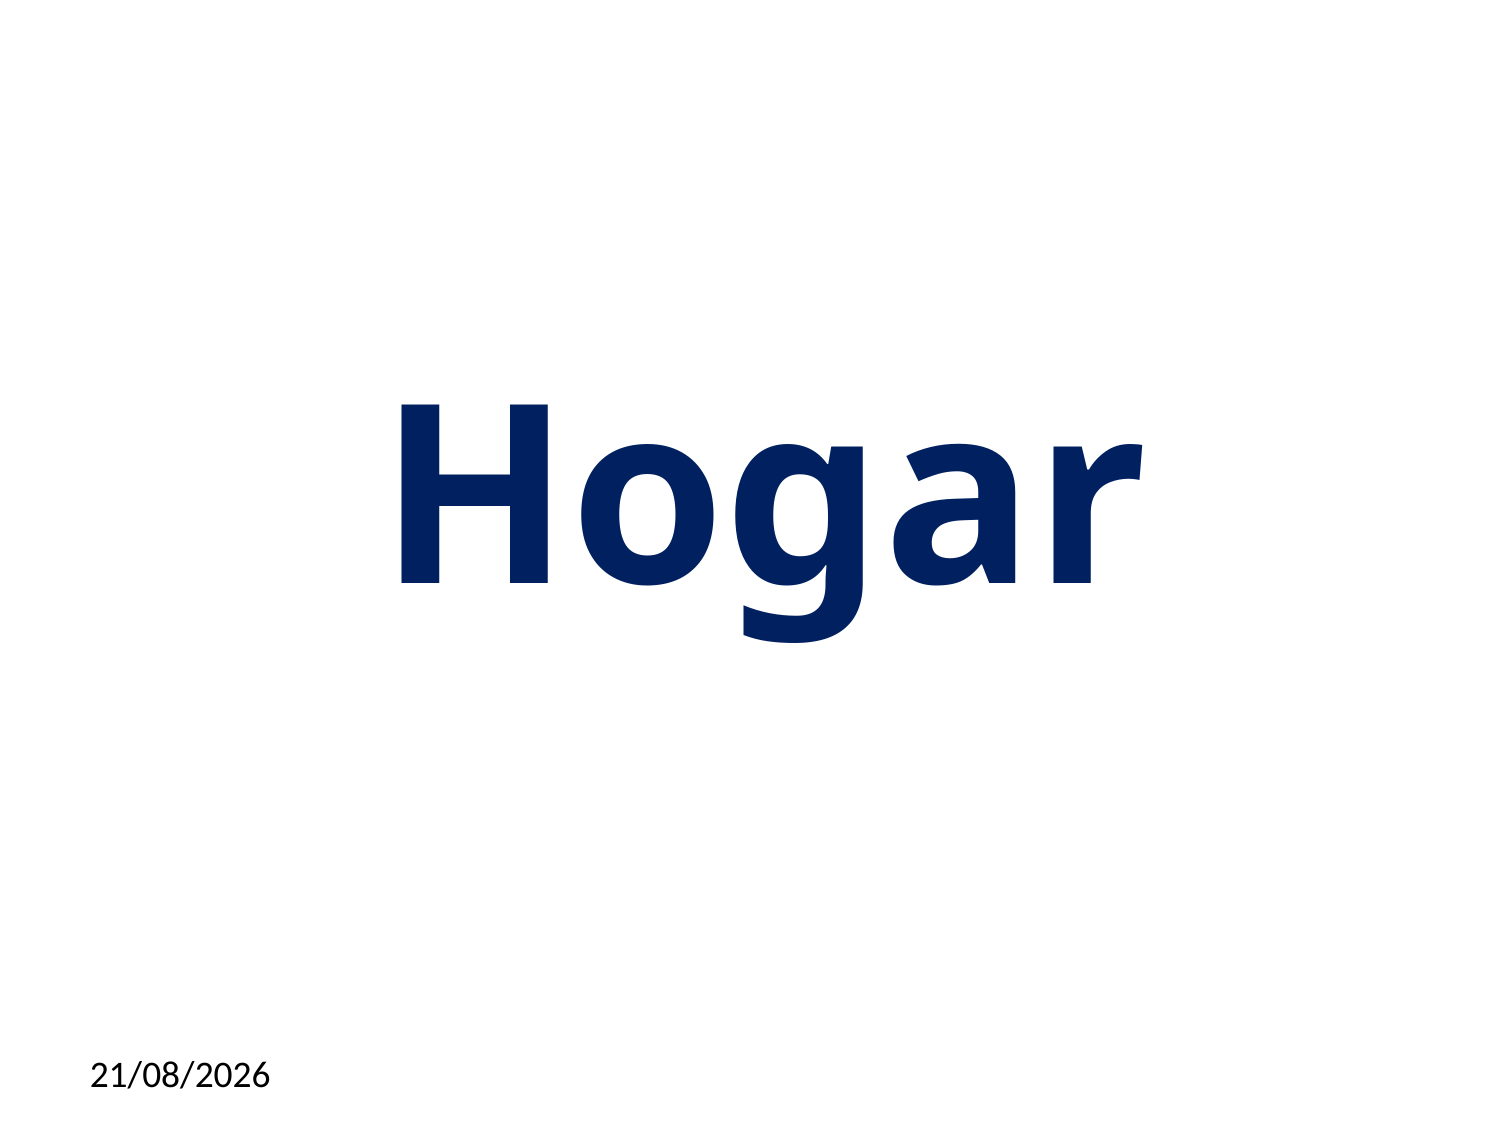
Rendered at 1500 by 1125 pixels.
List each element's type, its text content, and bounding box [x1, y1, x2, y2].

title Hogar [88, 326, 1439, 680]
